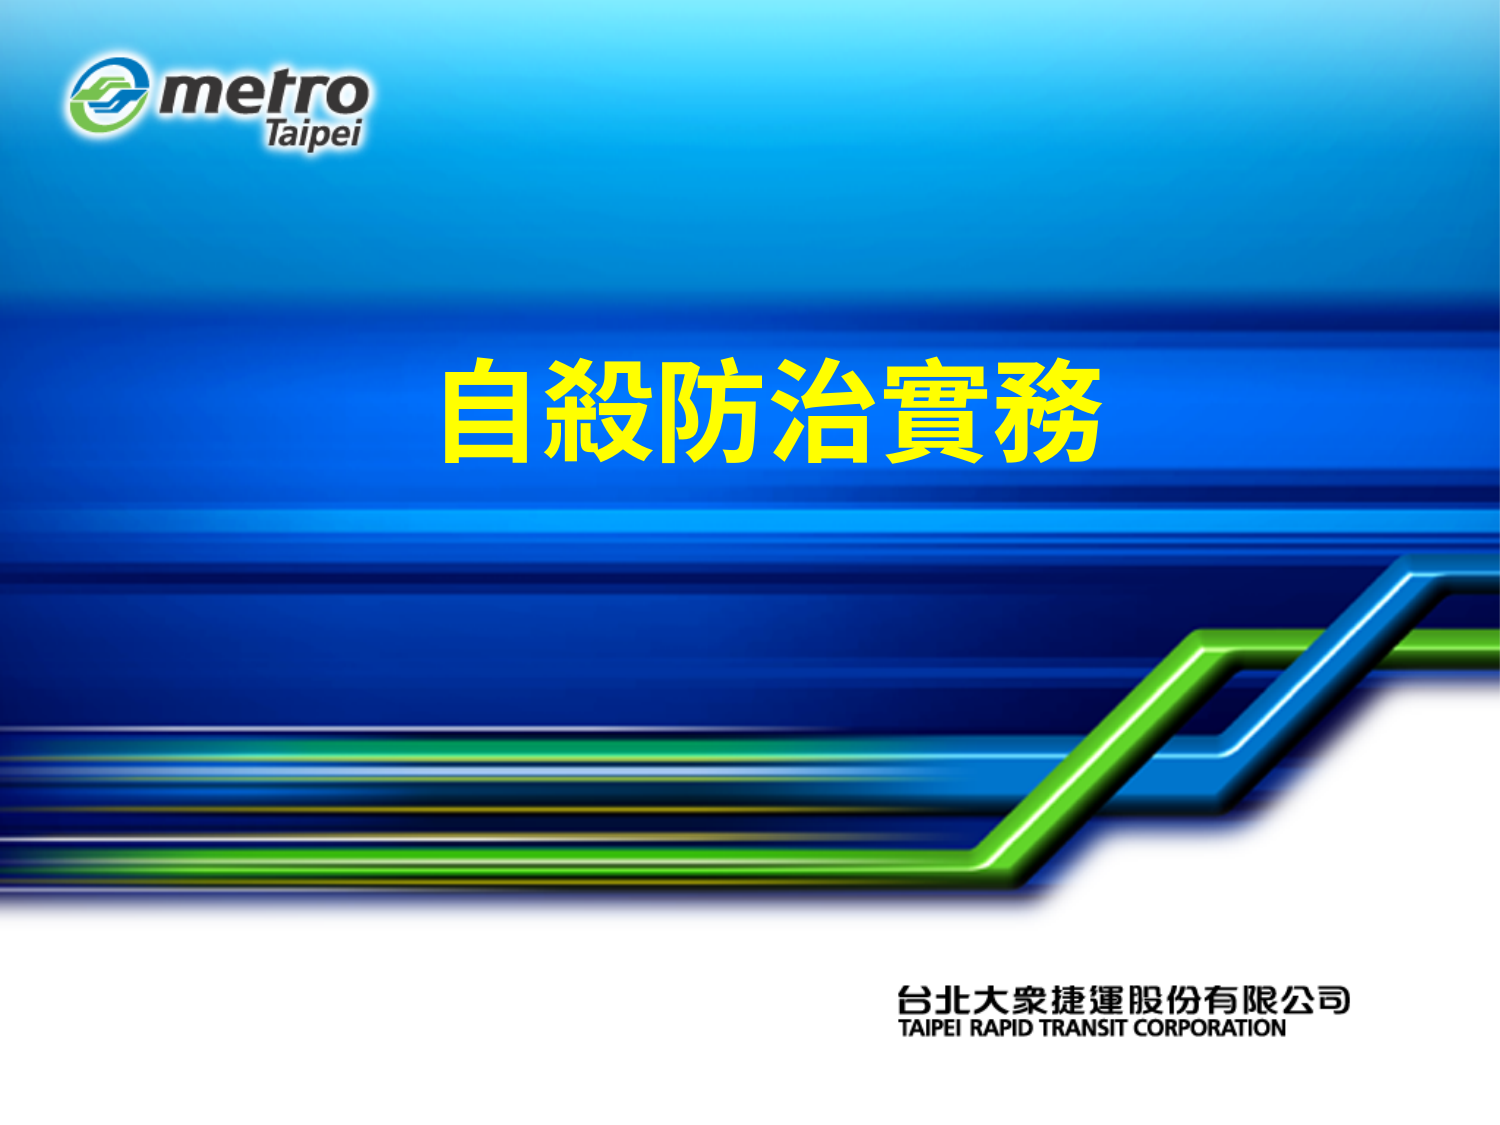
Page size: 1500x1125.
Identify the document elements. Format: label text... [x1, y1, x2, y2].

title 自殺防治實務 [206, 243, 1329, 575]
